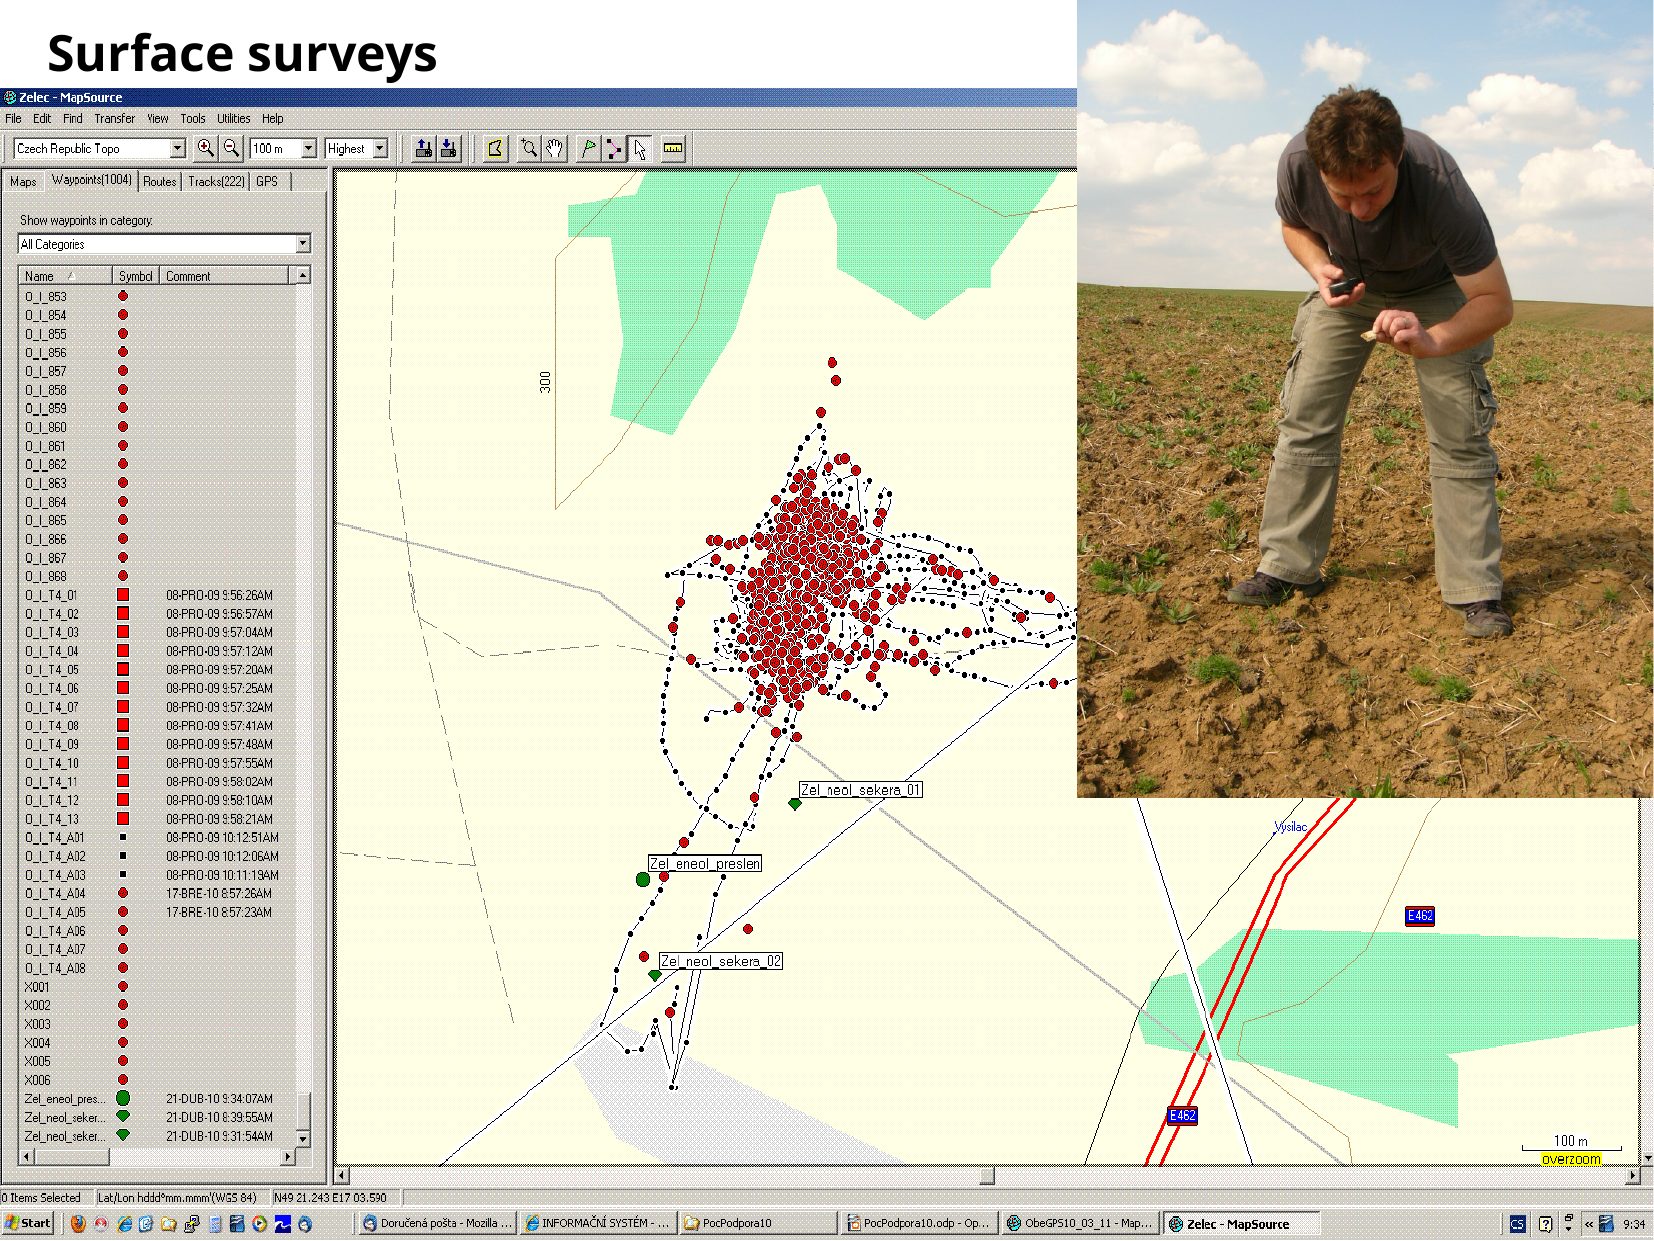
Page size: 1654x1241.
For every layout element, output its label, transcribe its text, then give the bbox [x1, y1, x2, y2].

title Surface surveys [47, 18, 1077, 88]
picture [0, 0, 1654, 1241]
